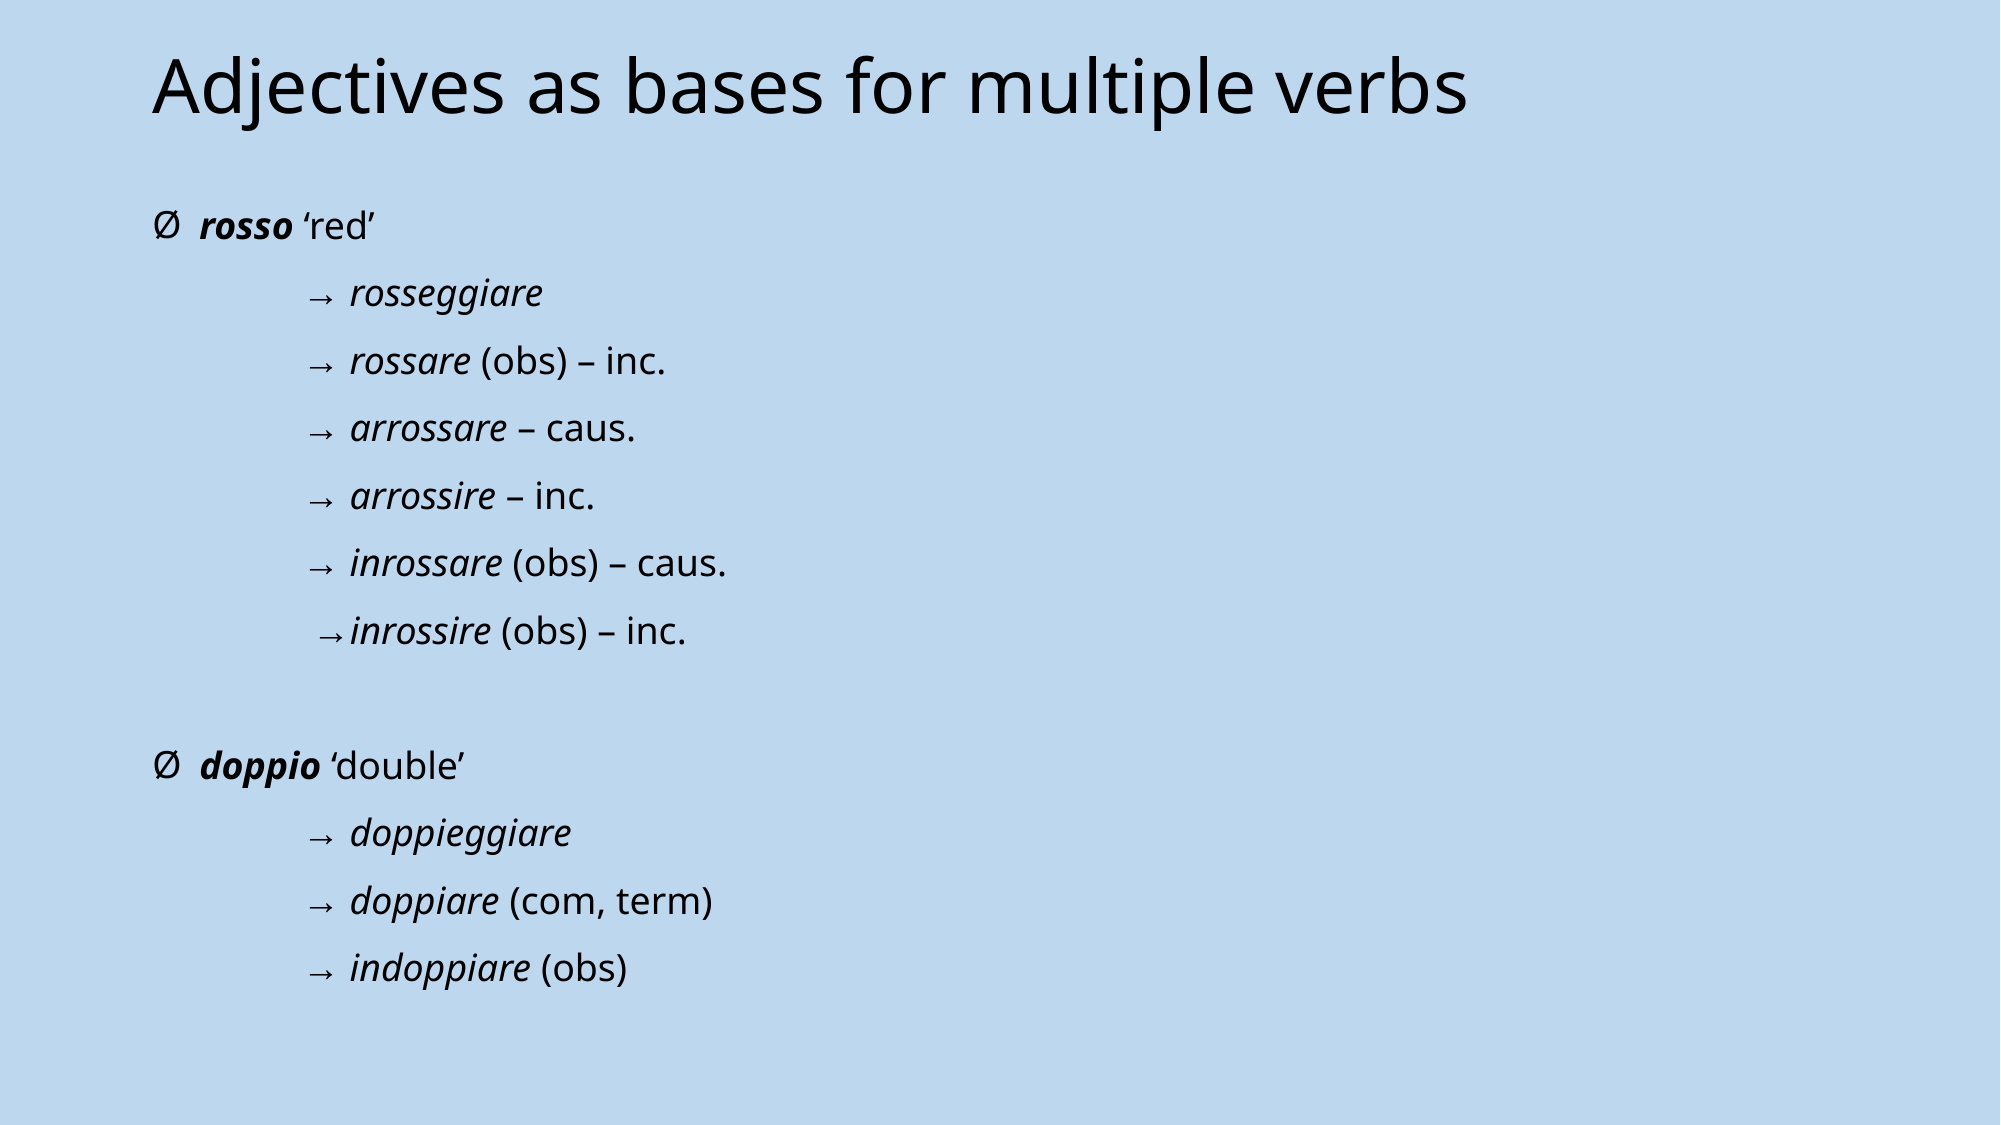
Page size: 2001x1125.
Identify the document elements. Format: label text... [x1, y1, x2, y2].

text_box rosso ‘red’ → rosseggiare → rossare (obs) – inc. → arrossare – caus. → arrossire – inc. → inrossare (obs) – caus. →inrossire (obs) – inc. doppio ‘double’ → doppieggiare → doppiare (com, term) → indoppiare (obs) [137, 171, 1844, 999]
text_box Adjectives as bases for multiple verbs [137, 41, 1863, 259]
